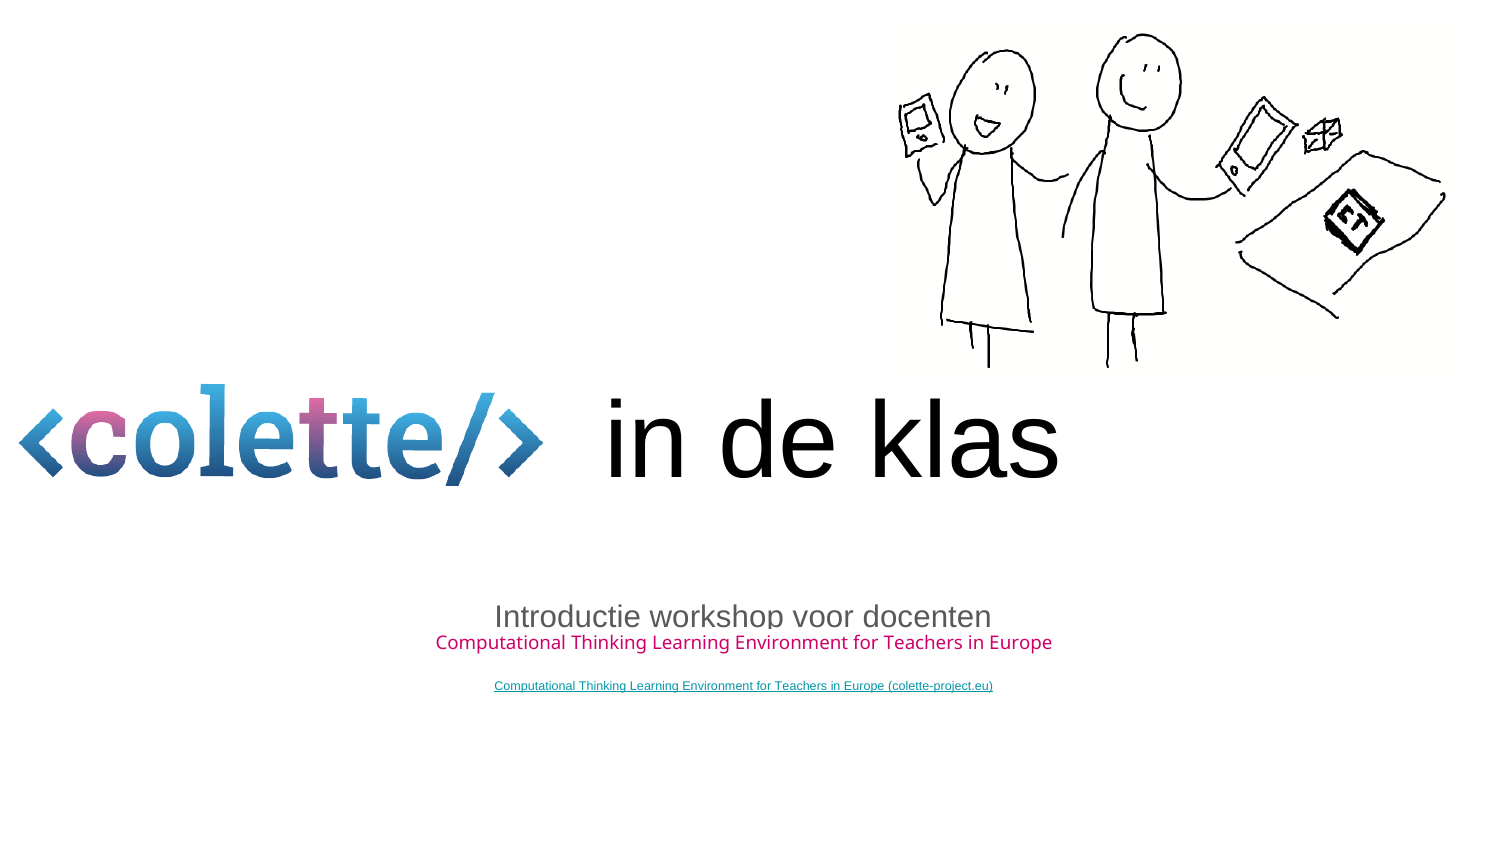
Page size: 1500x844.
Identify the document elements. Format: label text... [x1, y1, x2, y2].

subtitle Introductie workshop voor docenten Computational Thinking Learning Environment for Teachers in Europe Computational Thinking Learning Environment for Teachers in Europe (colette-project.eu) [44, 590, 1443, 721]
picture [889, 24, 1455, 377]
picture [0, 320, 625, 549]
title <coin de klas [29, 178, 1460, 516]
